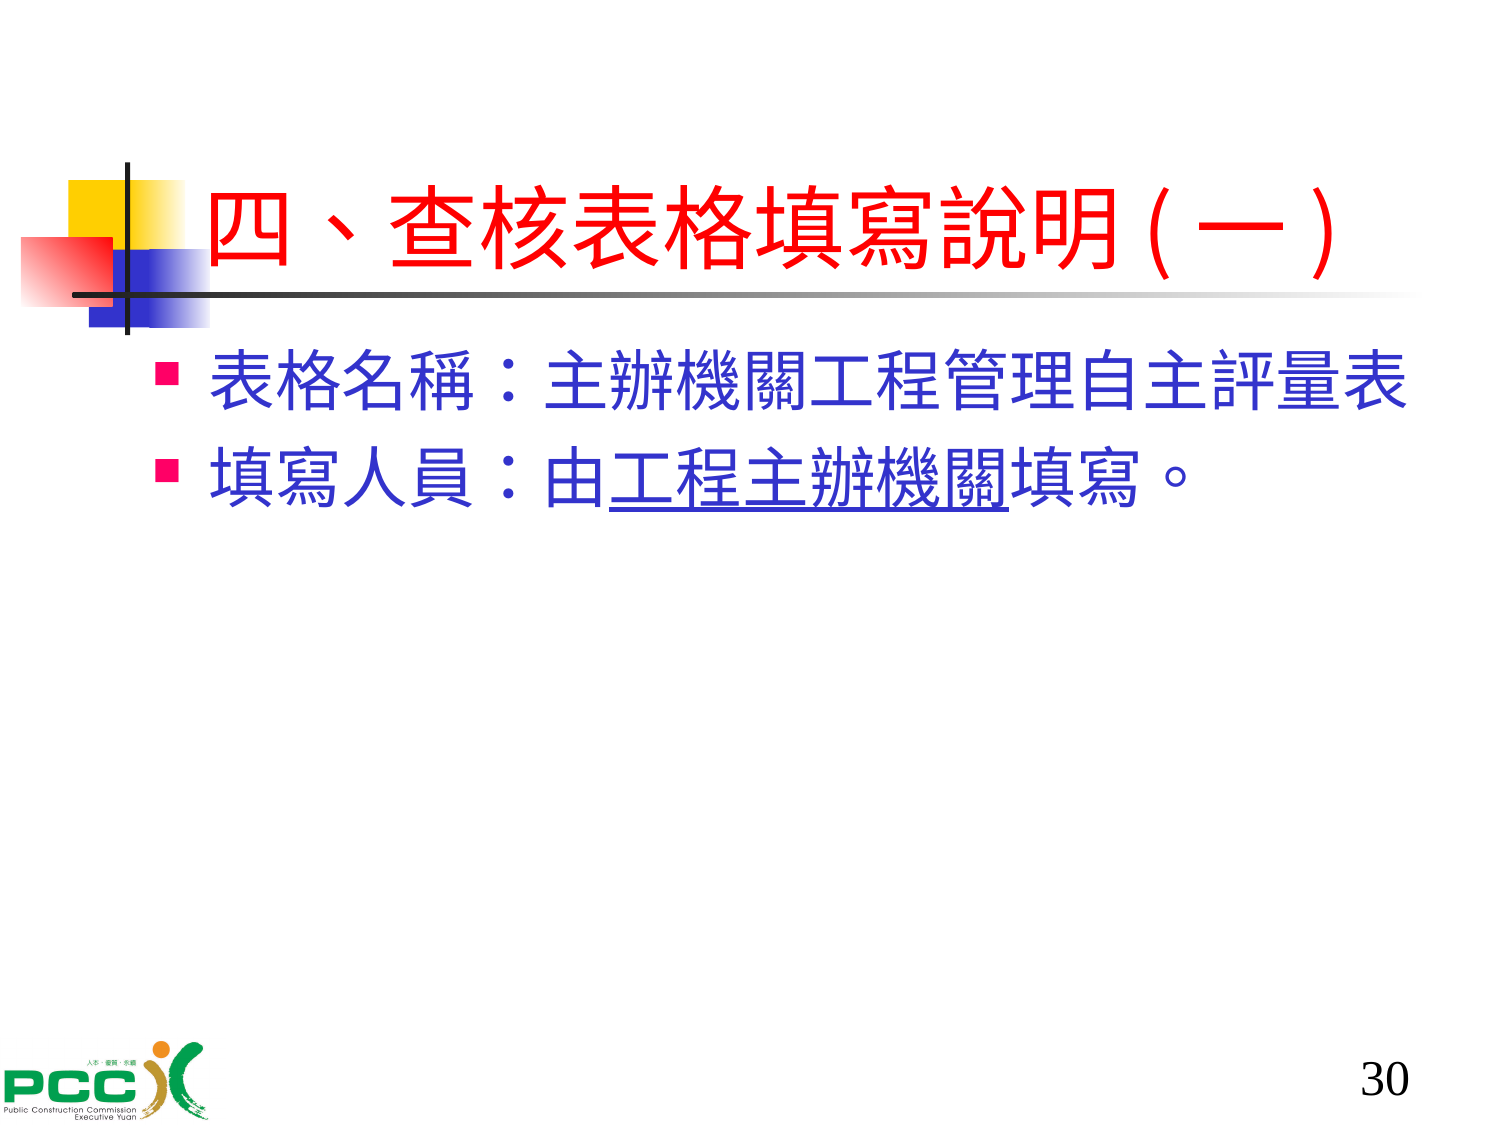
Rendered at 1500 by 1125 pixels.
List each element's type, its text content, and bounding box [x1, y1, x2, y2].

title 四、查核表格填寫說明(一) [188, 101, 1468, 289]
picture [0, 1037, 226, 1125]
list 表格名稱：主辦機關工程管理自主評量表 填寫人員：由工程主辦機關填寫。 [137, 331, 1469, 1007]
